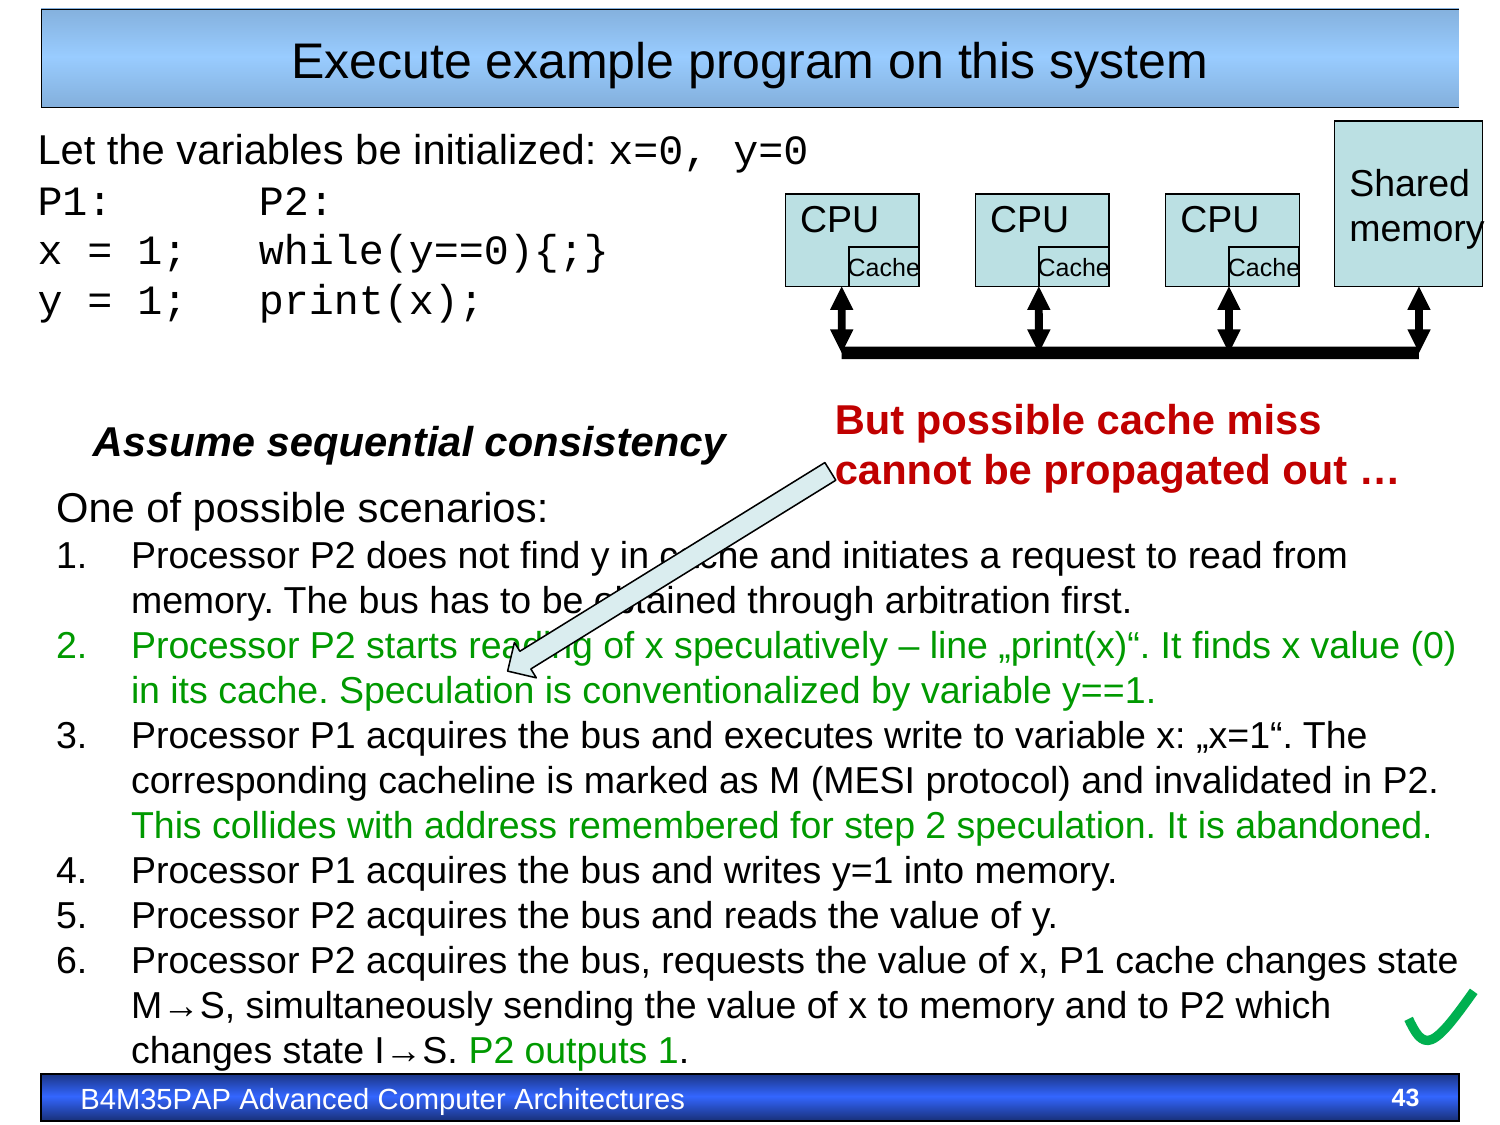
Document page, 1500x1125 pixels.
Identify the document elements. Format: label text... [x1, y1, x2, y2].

text_box Assume sequential consistency [78, 407, 753, 473]
text_box CPU [1043, 193, 1110, 246]
text_box Cache [1228, 246, 1300, 287]
text_box Cache [1043, 246, 1110, 287]
text_box Shared memory [1334, 120, 1483, 287]
text_box One of possible scenarios: Processor P2 does not find y in cache and initiates a request to read from memory. The bus has to be obtained through arbitration first. Processor P2 starts reading of x speculatively – line „print(x)“. It finds x value (0) in its cache. Speculation is conventionalized by variable y==1. Processor P1 acquires the bus and executes write to variable x: „x=1“. The corresponding cacheline is marked as M (MESI protocol) and invalidated in P2. This collides with address remembered for step 2 speculation. It is abandoned. Processor P1 acquires the bus and writes y=1 into memory. Processor P2 acquires the bus and reads the value of y. Processor P2 acquires the bus, requests the value of x, P1 cache changes state M→S, simultaneously sending the value of x to memory and to P2 which changes state I→S. P2 outputs 1. [41, 473, 1483, 1079]
text_box [507, 465, 820, 678]
title Execute example program on this system [41, 8, 1459, 108]
text_box CPU [1165, 193, 1300, 287]
text_box Let the variables be initialized: x=0, y=0 P1: P2: x = 1; while(y==0){;} y = 1; print(x); [22, 115, 1043, 331]
text_box But possible cache miss cannot be propagated out … [820, 385, 1473, 501]
